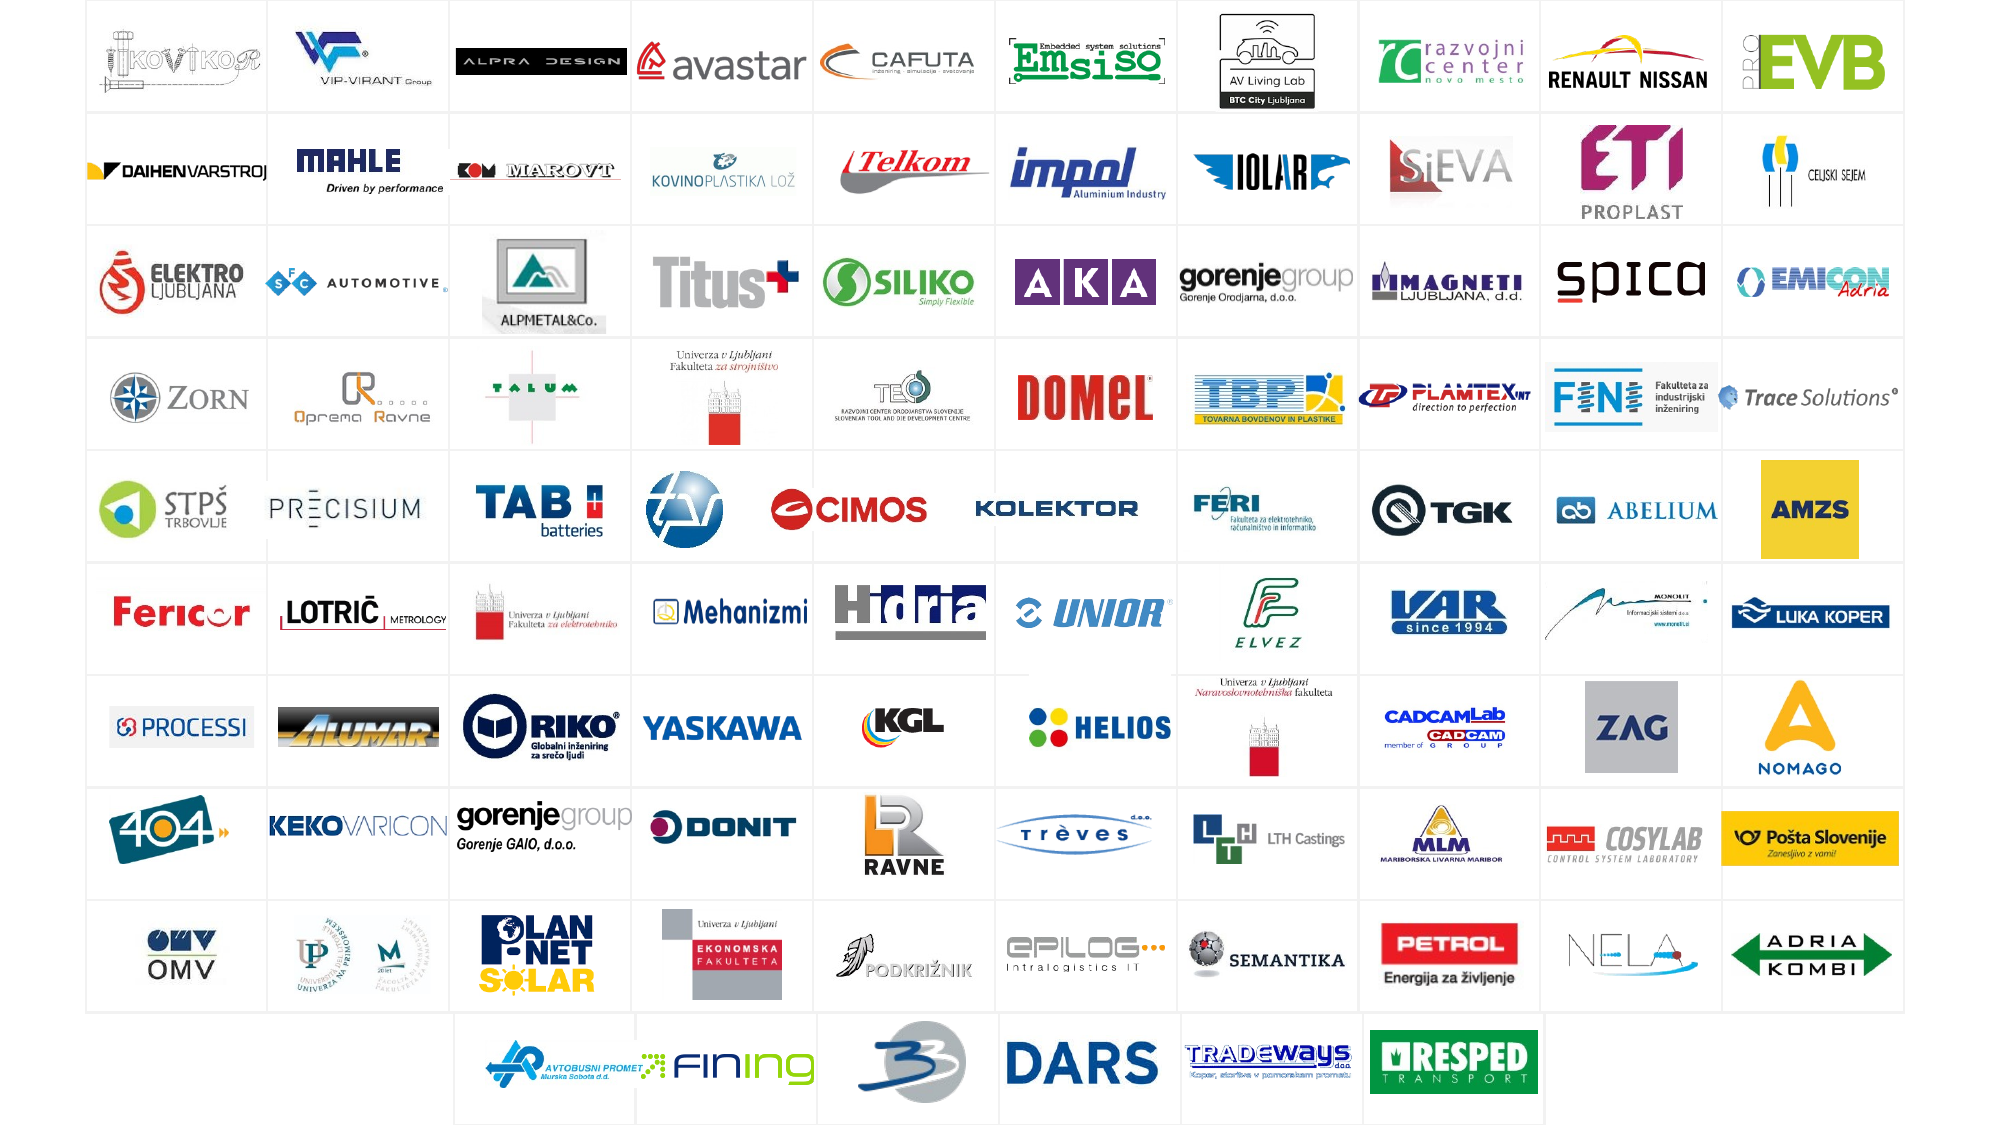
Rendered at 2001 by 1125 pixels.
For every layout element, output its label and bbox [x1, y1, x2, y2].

picture [84, 156, 269, 187]
picture [1354, 378, 1534, 417]
picture [269, 815, 447, 836]
picture [820, 256, 976, 308]
picture [1186, 363, 1347, 432]
picture [1545, 581, 1708, 643]
picture [258, 481, 432, 539]
picture [1556, 261, 1706, 303]
picture [1179, 260, 1355, 304]
picture [475, 482, 603, 537]
picture [109, 706, 255, 748]
picture [1757, 132, 1869, 212]
picture [1193, 677, 1333, 777]
picture [1015, 597, 1173, 628]
picture [479, 913, 596, 996]
picture [96, 575, 266, 650]
picture [1370, 1030, 1538, 1094]
picture [820, 41, 974, 81]
picture [1018, 375, 1153, 420]
picture [829, 927, 979, 982]
picture [1549, 35, 1707, 88]
picture [1015, 259, 1156, 305]
picture [1219, 564, 1317, 661]
picture [996, 815, 1152, 856]
picture [1183, 1043, 1353, 1081]
picture [109, 823, 120, 864]
picture [1737, 267, 1889, 297]
picture [294, 915, 431, 994]
picture [122, 908, 241, 1001]
picture [647, 597, 813, 627]
picture [485, 1040, 814, 1089]
picture [1215, 11, 1319, 112]
picture [482, 230, 607, 334]
picture [455, 48, 627, 75]
picture [972, 493, 1140, 526]
picture [1029, 674, 1171, 780]
picture [1370, 259, 1524, 305]
picture [830, 146, 999, 197]
picture [646, 471, 723, 548]
picture [1378, 918, 1524, 991]
picture [1009, 38, 1165, 84]
picture [1556, 496, 1718, 524]
picture [457, 801, 632, 852]
picture [641, 708, 804, 746]
picture [470, 581, 620, 644]
picture [93, 244, 250, 320]
picture [1378, 698, 1511, 756]
picture [1728, 592, 1892, 632]
picture [280, 595, 446, 630]
picture [278, 707, 439, 748]
picture [835, 585, 986, 640]
picture [265, 268, 450, 296]
picture [1378, 804, 1504, 866]
picture [1580, 125, 1683, 219]
picture [1562, 927, 1704, 982]
picture [766, 488, 929, 531]
picture [1187, 929, 1347, 980]
picture [1585, 681, 1678, 773]
picture [109, 371, 250, 424]
picture [1193, 154, 1350, 190]
picture [96, 475, 231, 545]
picture [1721, 811, 1899, 866]
picture [670, 350, 778, 445]
picture [1389, 136, 1513, 208]
picture [1008, 143, 1167, 200]
picture [857, 792, 949, 879]
picture [1003, 1035, 1162, 1089]
picture [283, 364, 441, 431]
picture [1737, 28, 1888, 94]
picture [477, 346, 589, 448]
picture [1545, 362, 1898, 433]
picture [1369, 481, 1513, 539]
picture [1378, 39, 1526, 83]
picture [1731, 933, 1892, 976]
picture [634, 39, 810, 83]
picture [1183, 467, 1326, 553]
picture [1390, 589, 1508, 636]
picture [648, 808, 797, 846]
picture [650, 147, 797, 196]
picture [1757, 678, 1842, 776]
picture [650, 255, 800, 309]
picture [1545, 824, 1703, 864]
picture [294, 22, 436, 100]
picture [297, 149, 621, 195]
picture [858, 1021, 966, 1103]
picture [1007, 937, 1165, 972]
picture [460, 692, 621, 762]
picture [832, 366, 974, 429]
picture [98, 25, 265, 97]
picture [1193, 814, 1345, 864]
picture [109, 795, 229, 864]
picture [662, 909, 782, 1000]
picture [843, 700, 968, 754]
picture [1761, 460, 1859, 559]
